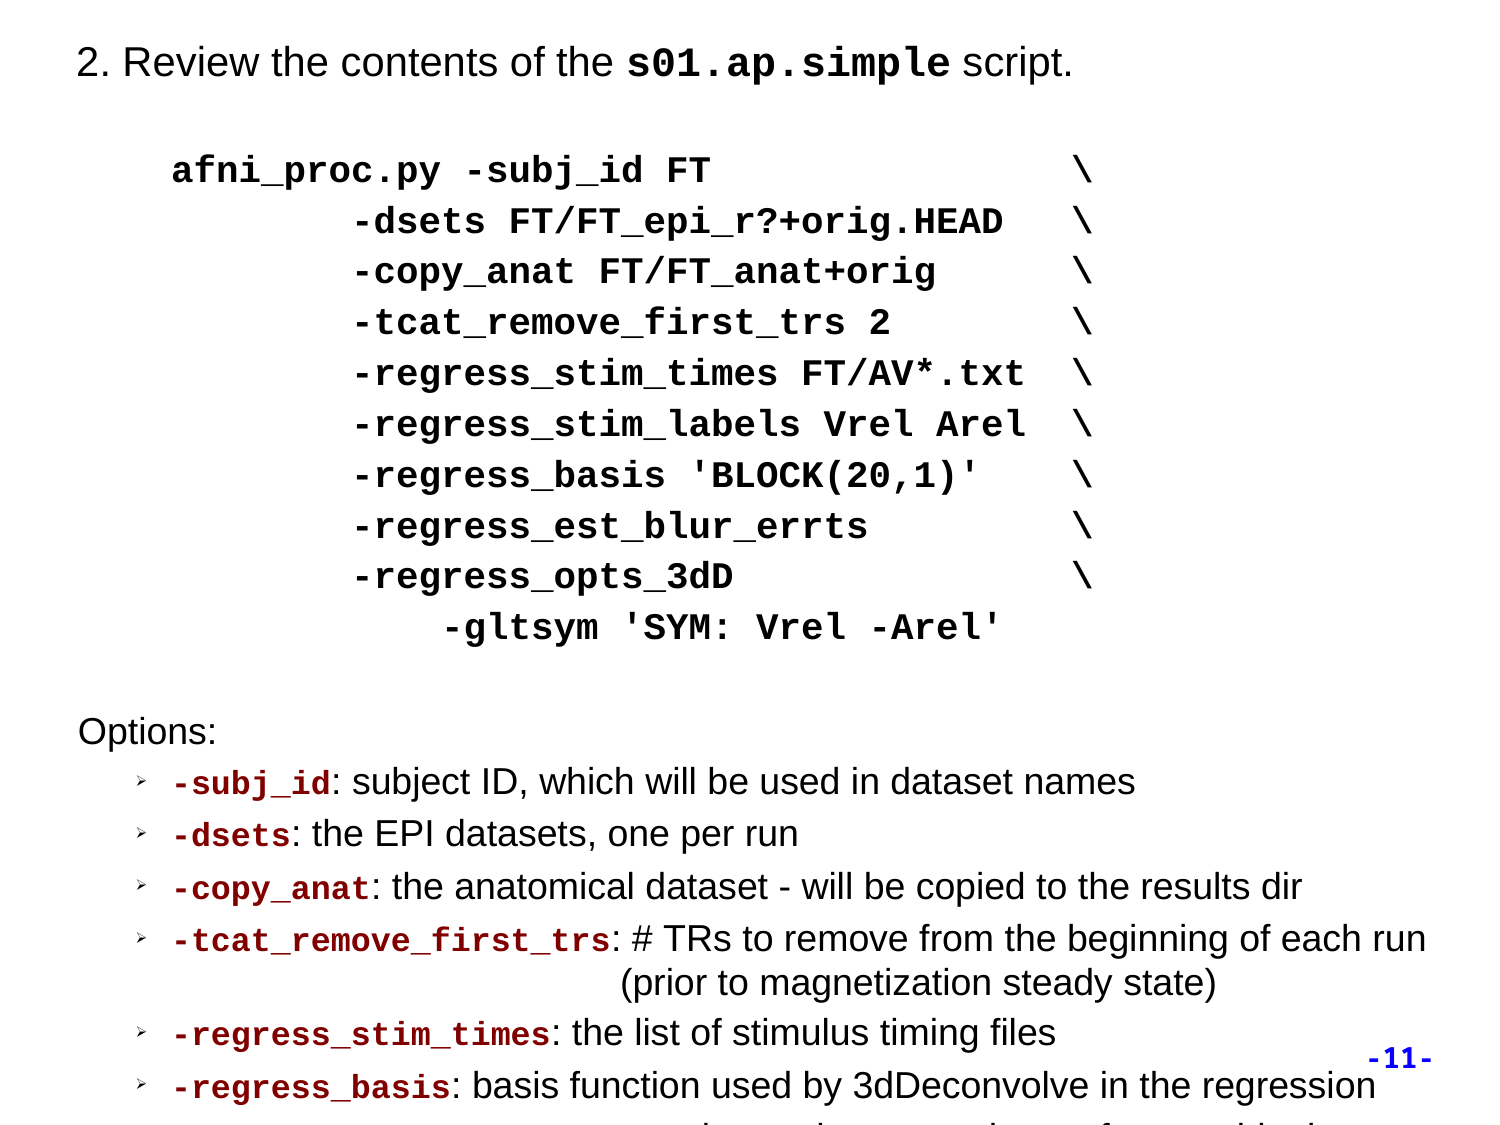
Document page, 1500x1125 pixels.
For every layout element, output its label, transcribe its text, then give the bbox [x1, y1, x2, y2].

list 2. Review the contents of the s01.ap.simple script. afni_proc.py -subj_id FT \ -dsets FT/FT_epi_r?+orig.HEAD \ -copy_anat FT/FT_anat+orig \ -tcat_remove_first_trs 2 \ -regress_stim_times FT/AV*.txt \ -regress_stim_labels Vrel Arel \ -regress_basis 'BLOCK(20,1)' \ -regress_est_blur_errts \ -regress_opts_3dD \ -gltsym 'SYM: Vrel -Arel' Options: -subj_id: subject ID, which will be used in dataset names -dsets: the EPI datasets, one per run -copy_anat: the anatomical dataset - will be copied to the results dir -tcat_remove_first_trs: # TRs to remove from the beginning of each run (prior to magnetization steady state) -regress_stim_times: the list of stimulus timing files -regress_basis: basis function used by 3dDeconvolve in the regression -regress_est_blur_errts: estimate data smoothness from residuals -regress_opts_3dD: extra options given directly to 3dDeconvolve [50, 31, 1463, 1125]
